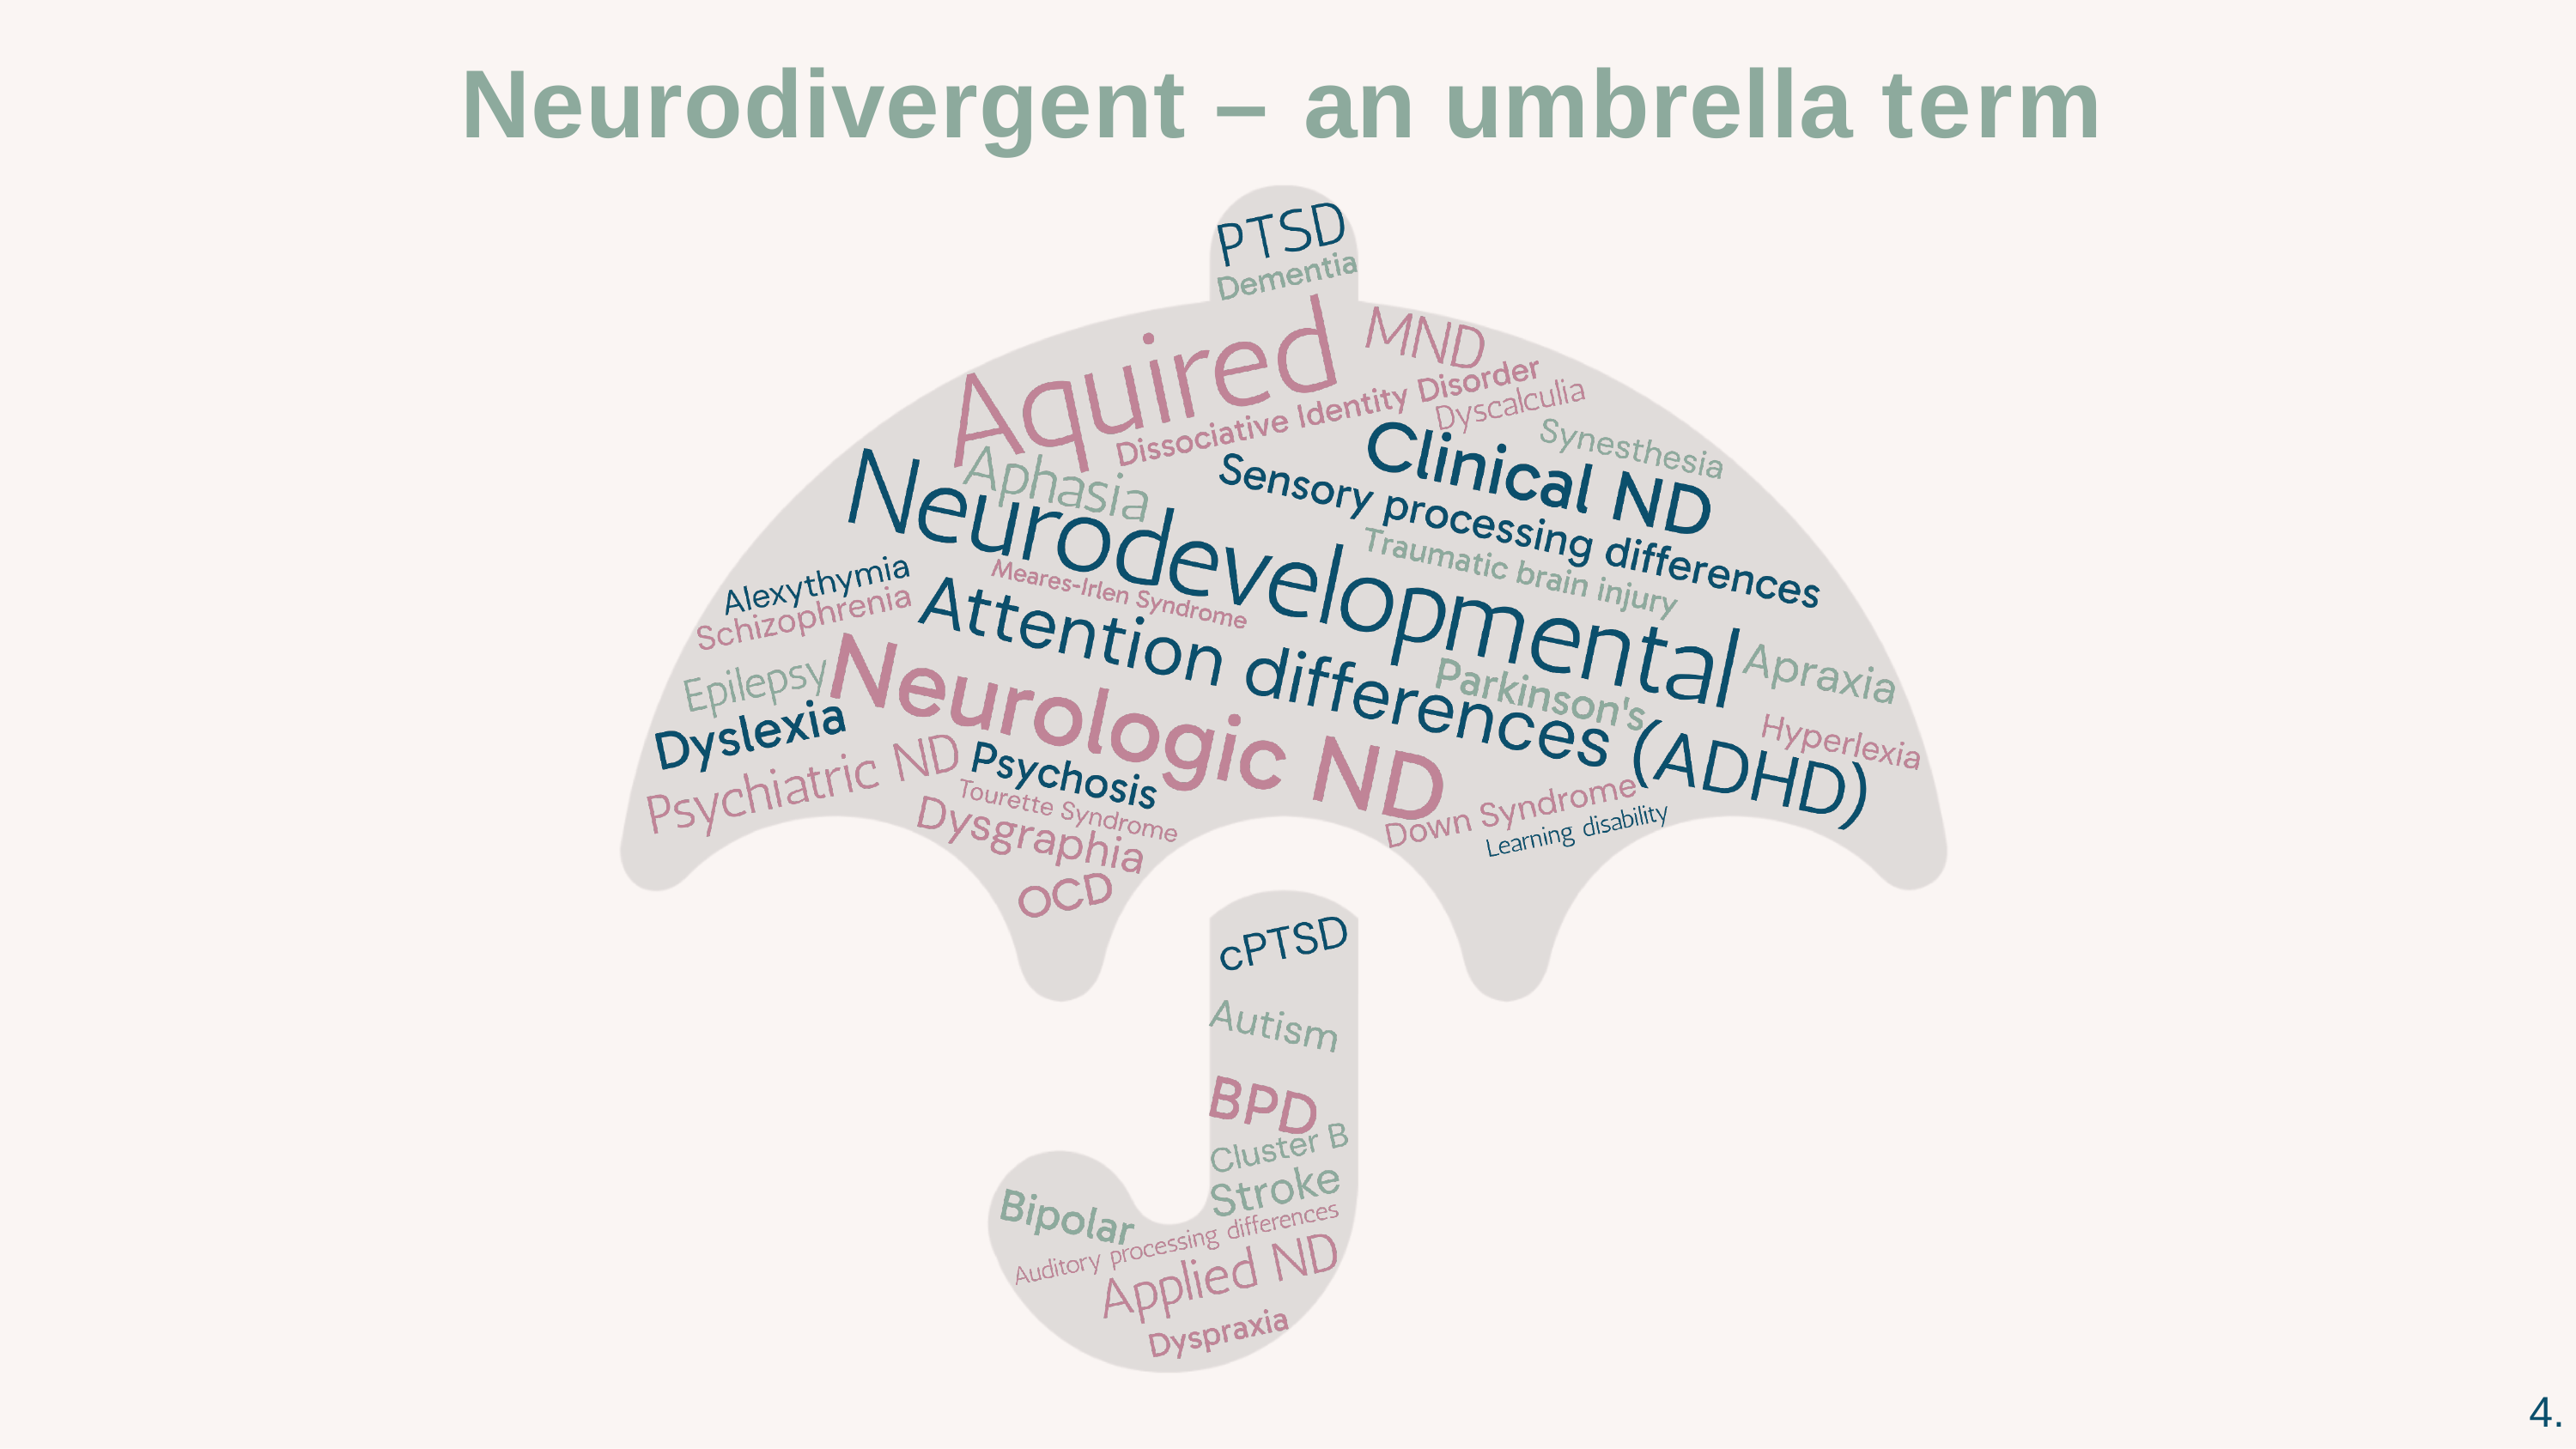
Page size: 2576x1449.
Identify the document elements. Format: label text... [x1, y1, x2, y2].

text_box . [2487, 1383, 2567, 1446]
title Neurodivergent – an umbrella term [459, 39, 2107, 160]
picture [584, 80, 1982, 1449]
